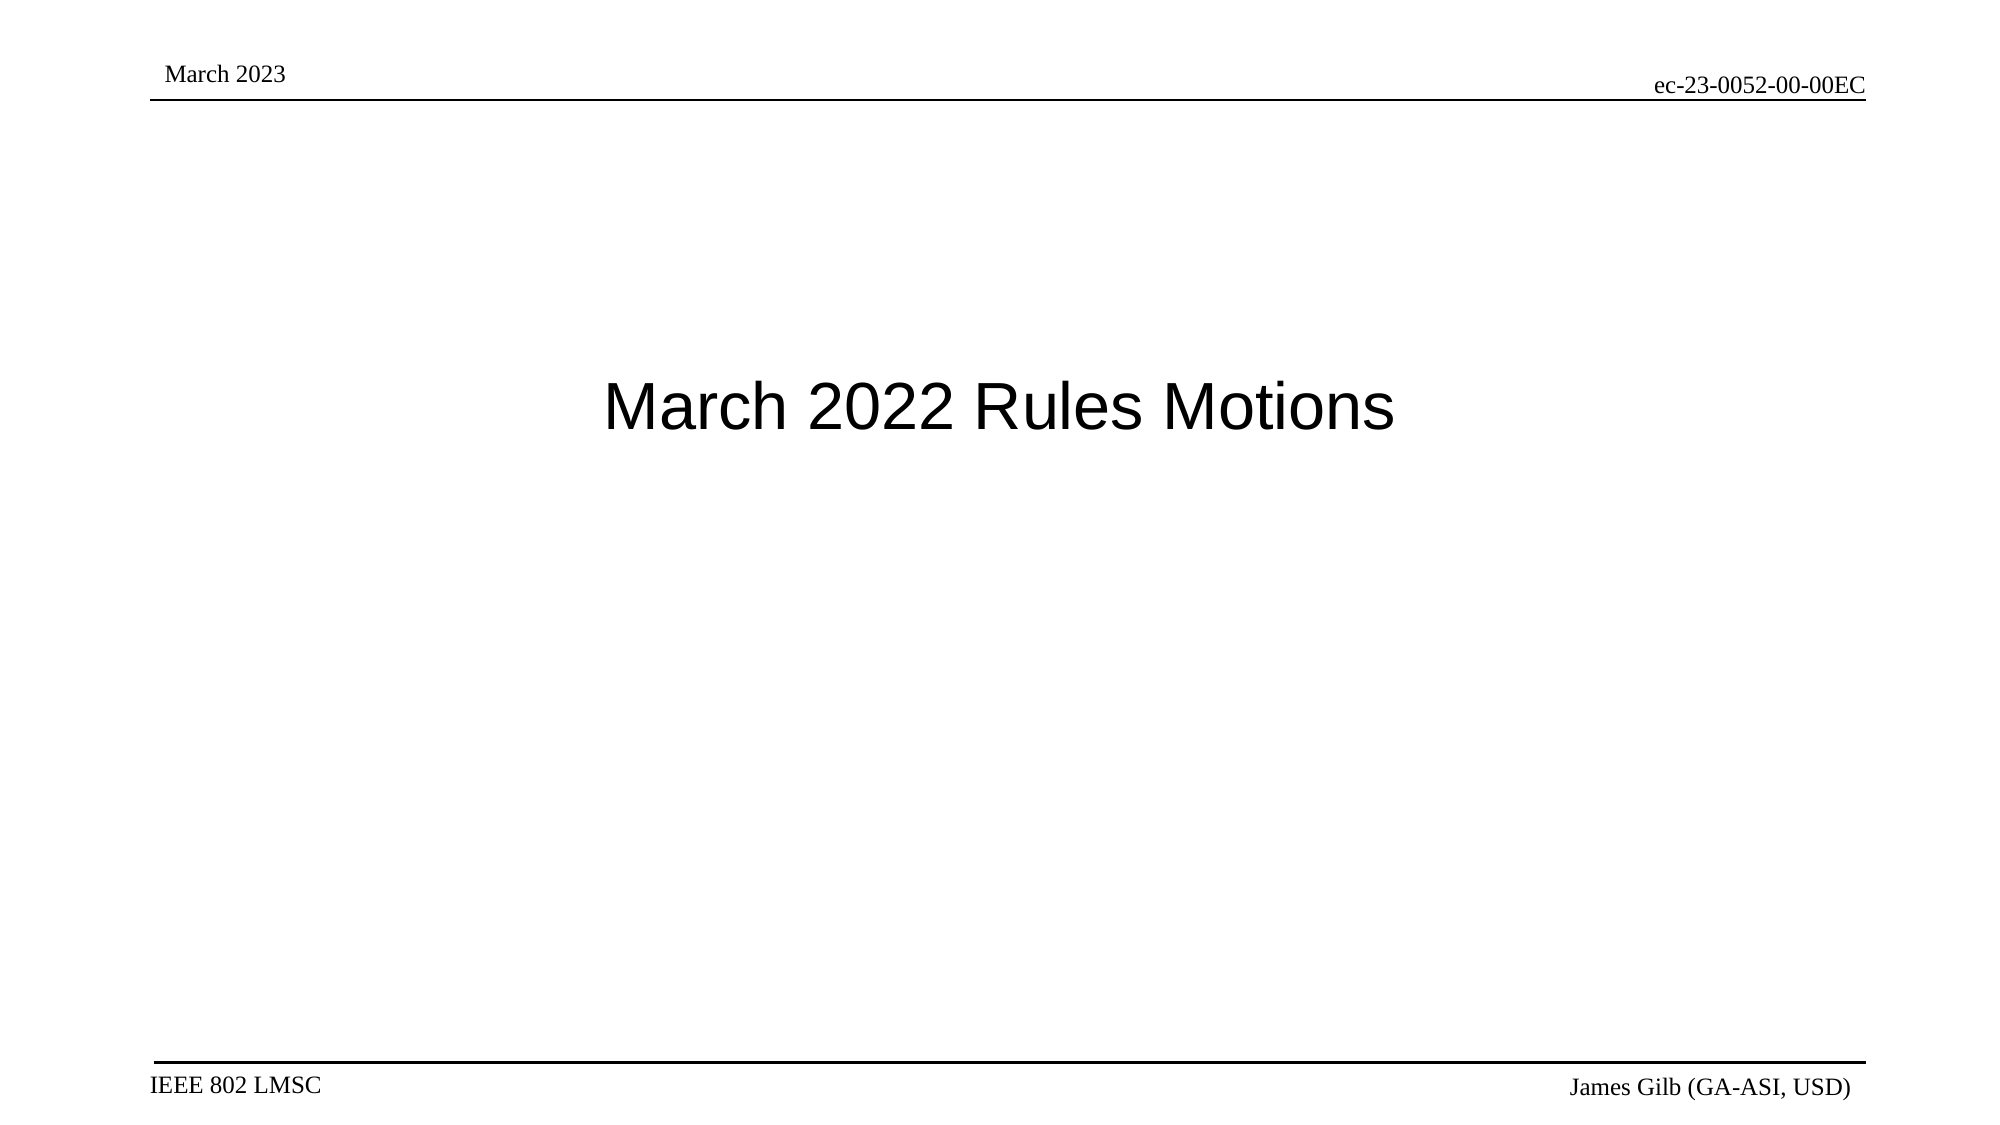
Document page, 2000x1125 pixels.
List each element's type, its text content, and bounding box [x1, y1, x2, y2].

subtitle March 2022 Rules Motions [125, 112, 1876, 693]
